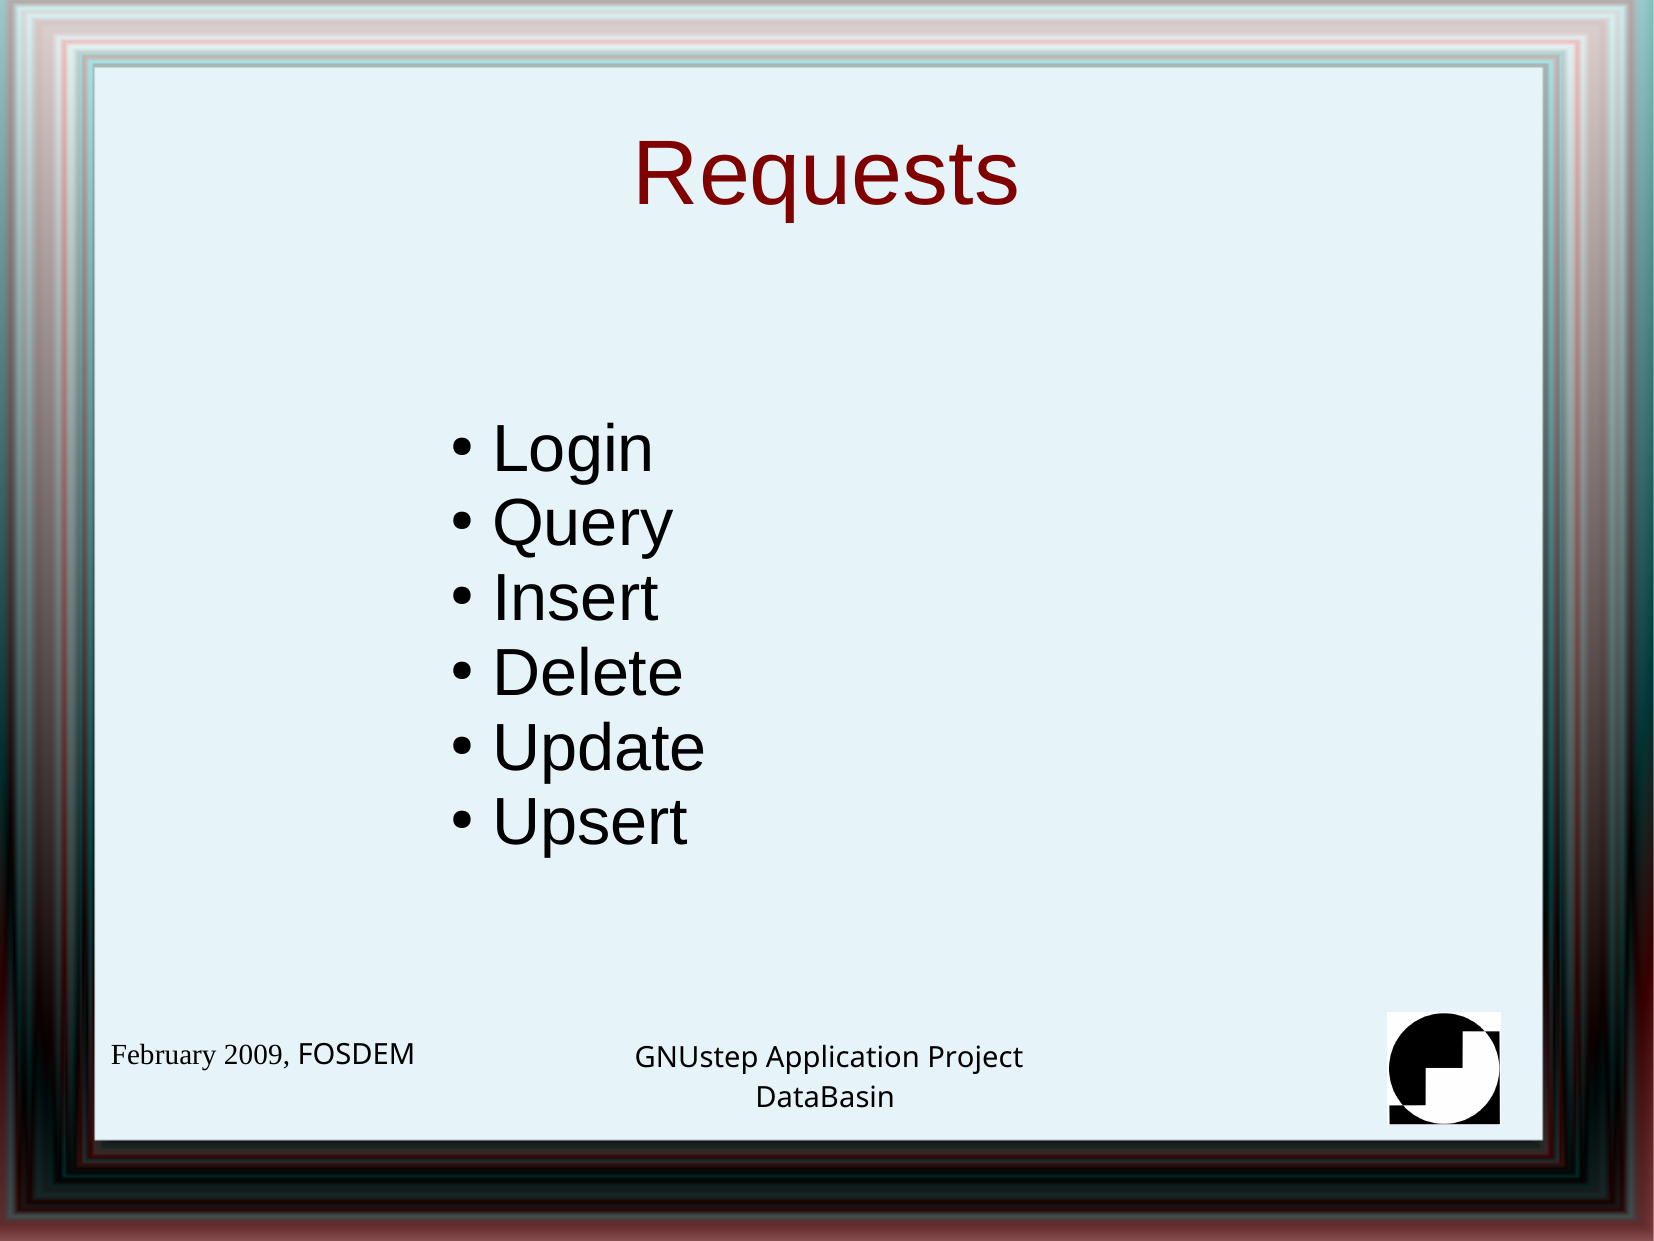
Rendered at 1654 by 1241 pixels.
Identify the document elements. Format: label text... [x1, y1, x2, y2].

picture [0, 0, 1654, 1241]
subtitle Login Query Insert Delete Update Upsert [450, 332, 1088, 938]
title Requests [118, 95, 1536, 250]
